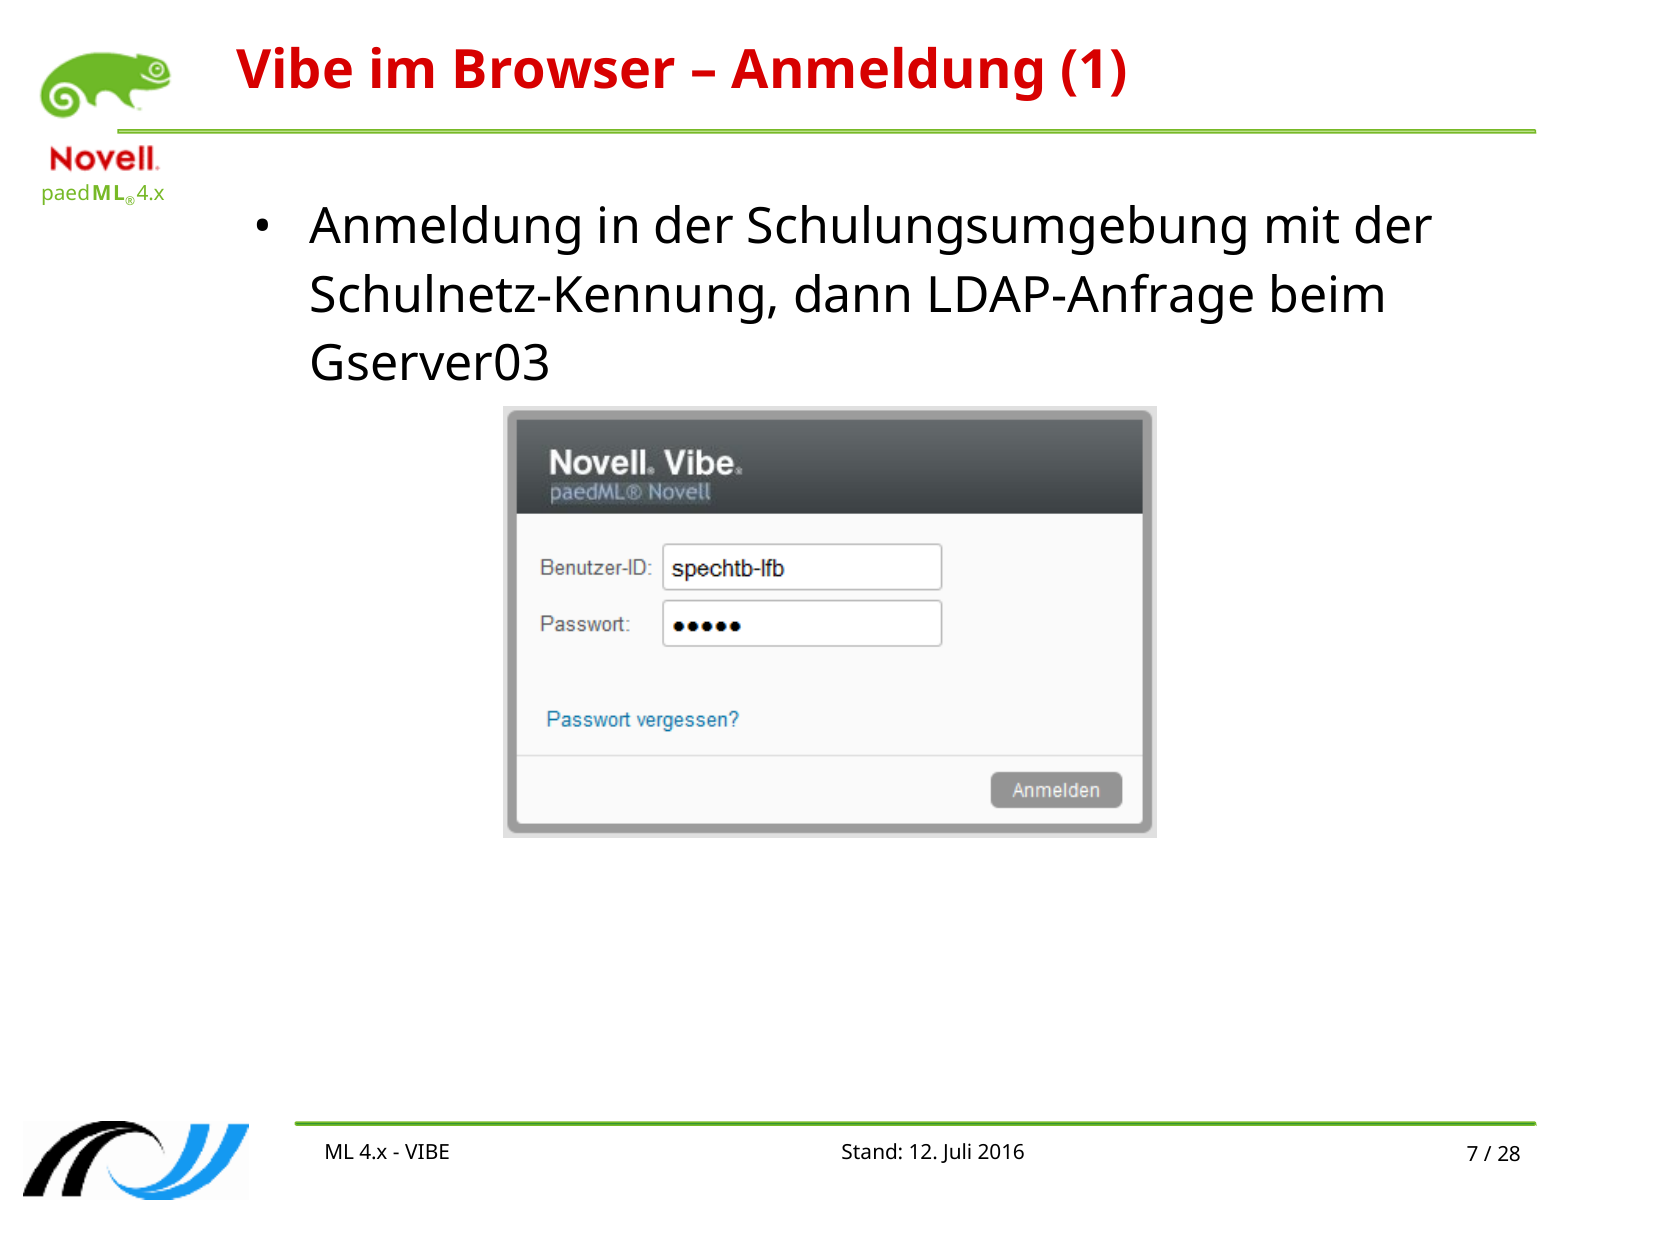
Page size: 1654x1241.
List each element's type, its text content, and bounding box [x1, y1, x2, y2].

list Anmeldung in der Schulungsumgebung mit der Schulnetz-Kennung, dann LDAP-Anfrage beim Gserver03 [253, 190, 1530, 378]
picture [503, 406, 1157, 838]
title Vibe im Browser – Anmeldung (1) [236, 17, 1536, 119]
picture [23, 1121, 249, 1200]
picture [26, 35, 184, 193]
